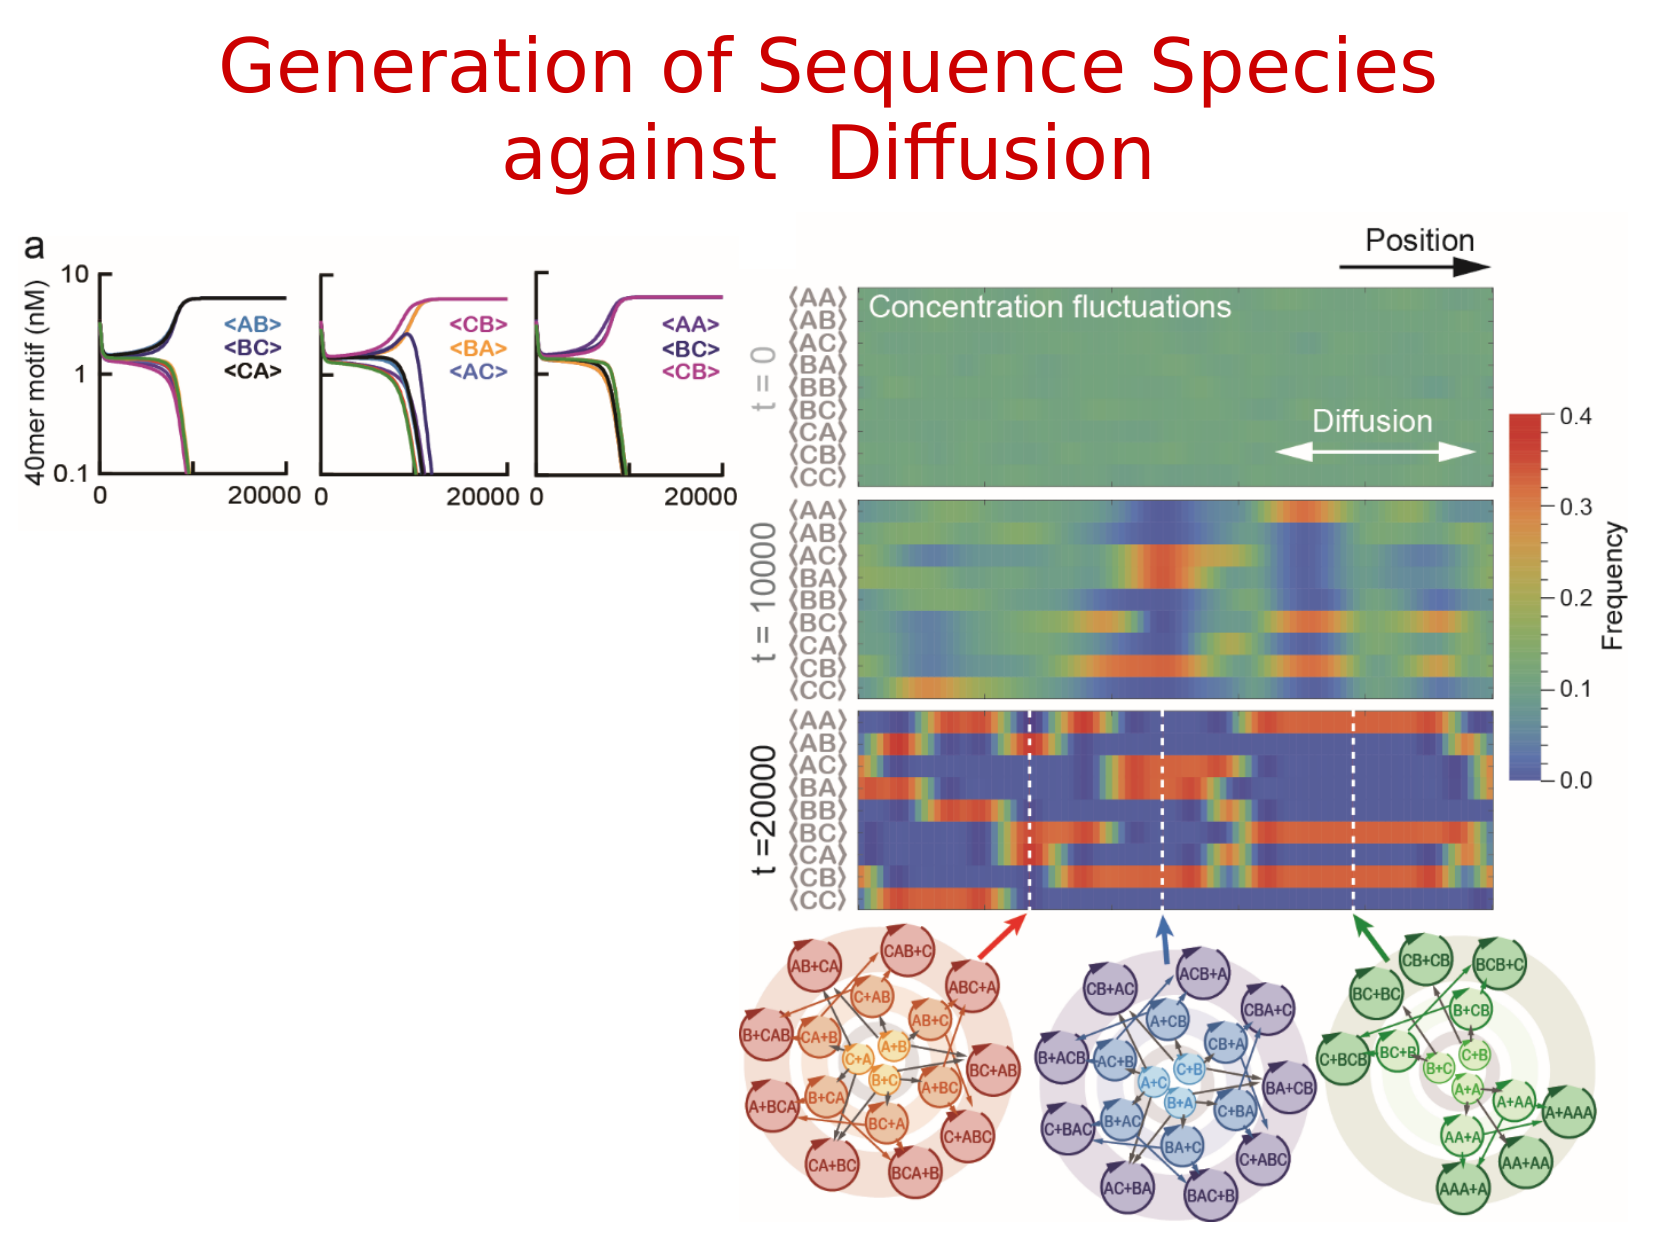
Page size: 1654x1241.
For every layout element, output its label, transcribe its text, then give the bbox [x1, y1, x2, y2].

title Generation of Sequence Species against Diffusion [0, 22, 1654, 198]
picture [18, 212, 1628, 1222]
